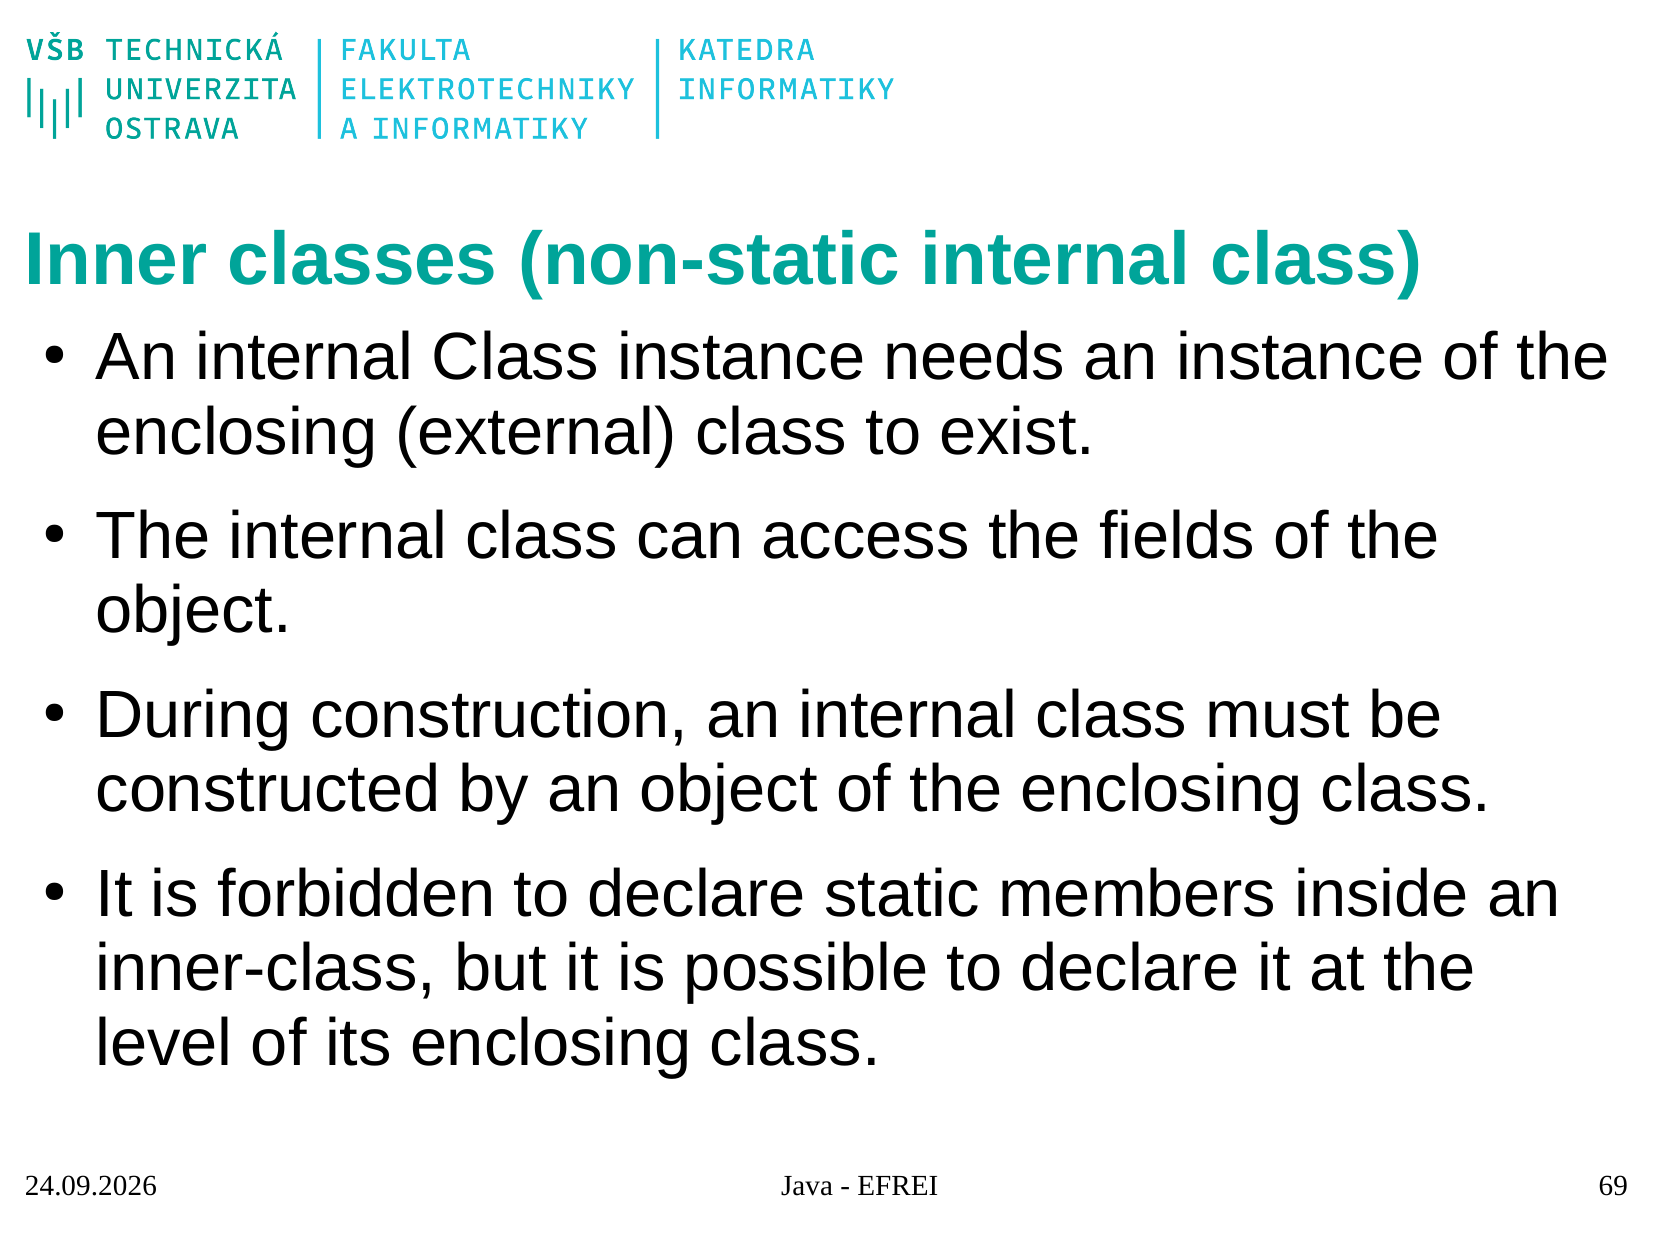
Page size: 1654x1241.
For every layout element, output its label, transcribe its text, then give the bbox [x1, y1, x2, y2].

list An internal Class instance needs an instance of the enclosing (external) class to exist. The internal class can access the fields of the object. During construction, an internal class must be constructed by an object of the enclosing class. It is forbidden to declare static members inside an inner-class, but it is possible to declare it at the level of its enclosing class. [24, 318, 1629, 1146]
title Inner classes (non-static internal class) [24, 169, 1629, 300]
picture [26, 31, 894, 139]
